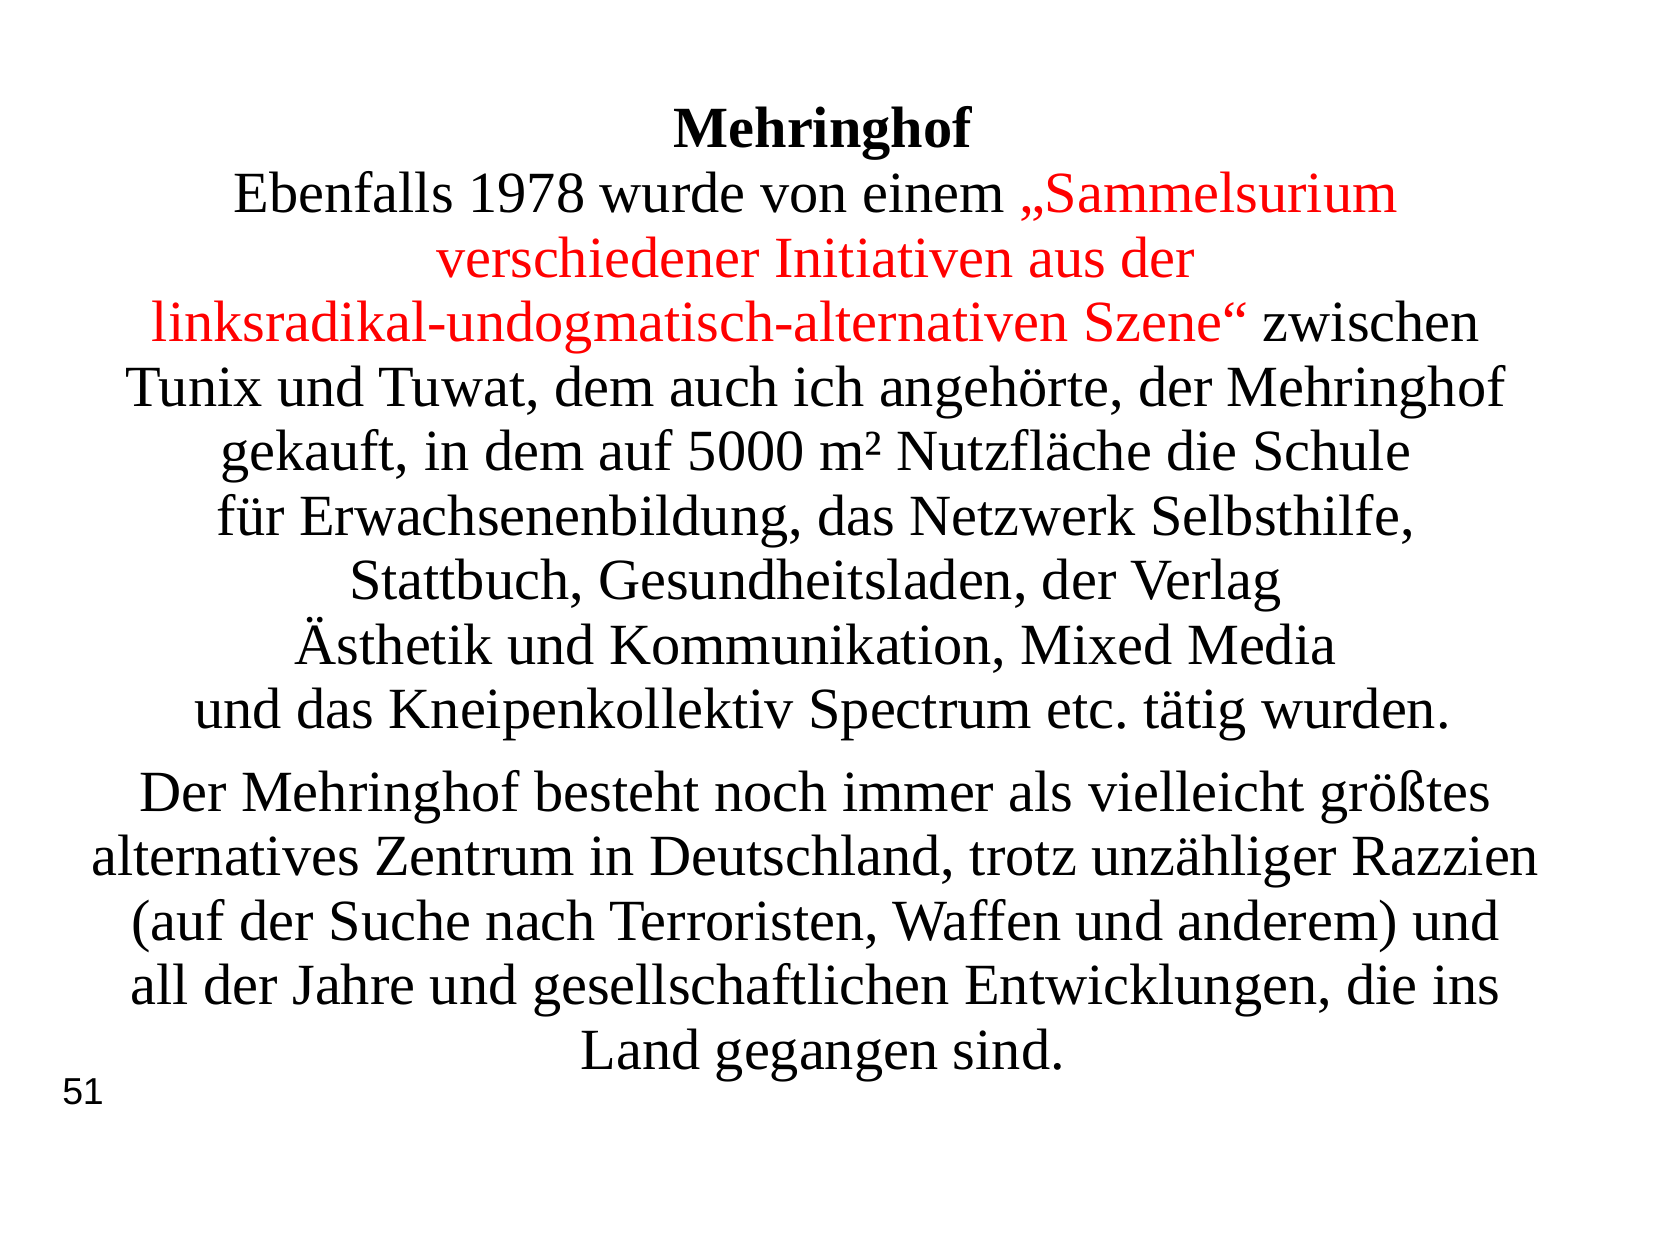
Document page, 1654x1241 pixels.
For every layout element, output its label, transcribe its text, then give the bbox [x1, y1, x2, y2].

text_box Mehringhof Ebenfalls 1978 wurde von einem „Sammelsurium verschiedener Initiativen aus der linksradikal-undogmatisch-alternativen Szene“ zwischen Tunix und Tuwat, dem auch ich angehörte, der Mehringhof gekauft, in dem auf 5000 m² Nutzfläche die Schule für Erwachsenenbildung, das Netzwerk Selbsthilfe, Stattbuch, Gesundheitsladen, der Verlag Ästhetik und Kommunikation, Mixed Media und das Kneipenkollektiv Spectrum etc. tätig wurden. Der Mehringhof besteht noch immer als vielleicht größtes alternatives Zentrum in Deutschland, trotz unzähliger Razzien (auf der Suche nach Terroristen, Waffen und anderem) und all der Jahre und gesellschaftlichen Entwicklungen, die ins Land gegangen sind. [76, 88, 1570, 1090]
text_box <Nummer> [47, 1062, 265, 1133]
